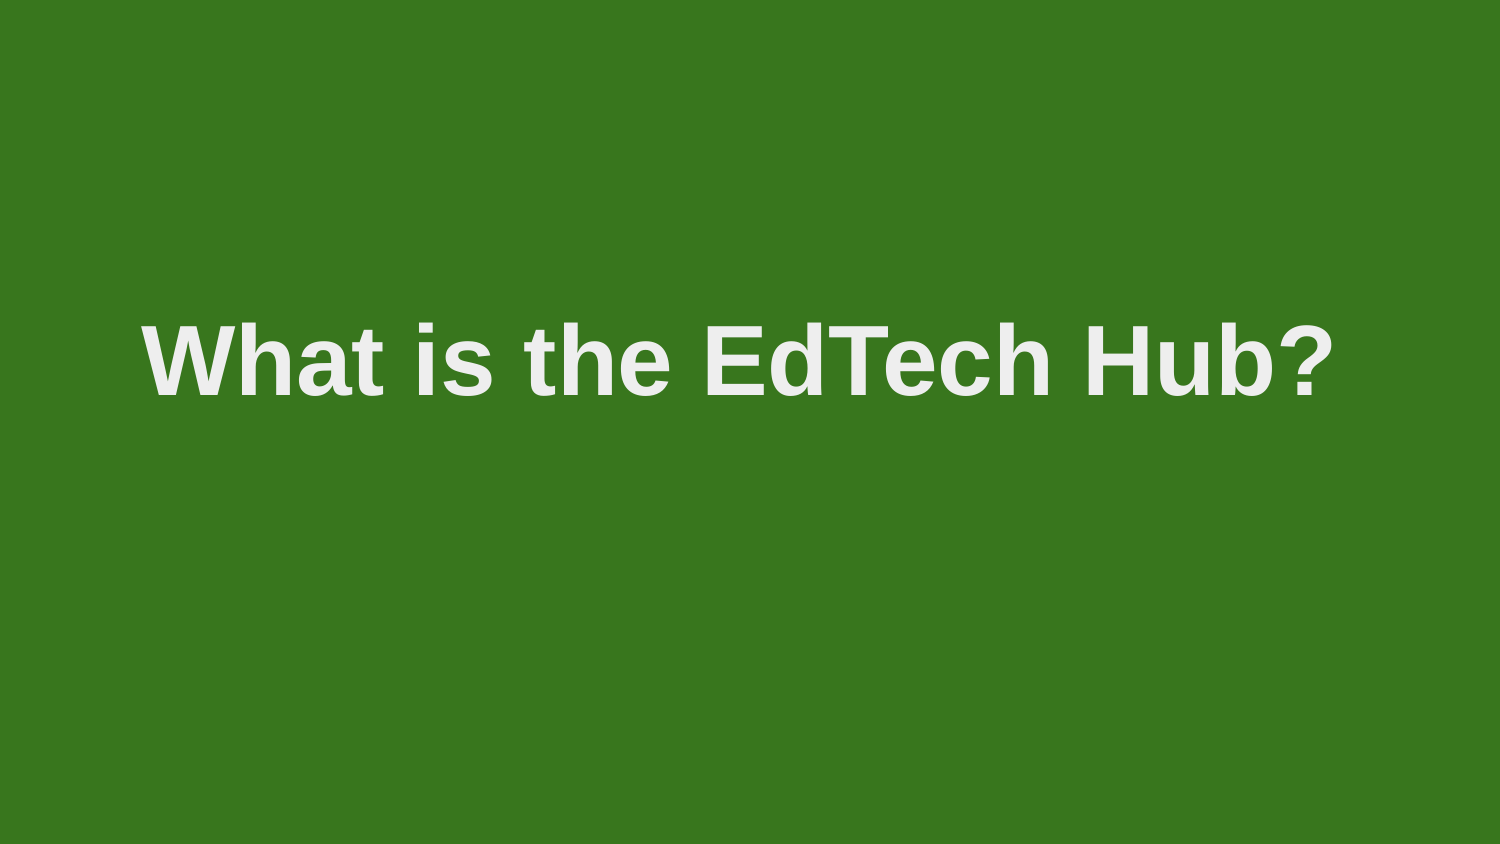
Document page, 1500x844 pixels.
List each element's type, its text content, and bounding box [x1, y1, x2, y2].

title What is the EdTech Hub? [40, 244, 1439, 467]
